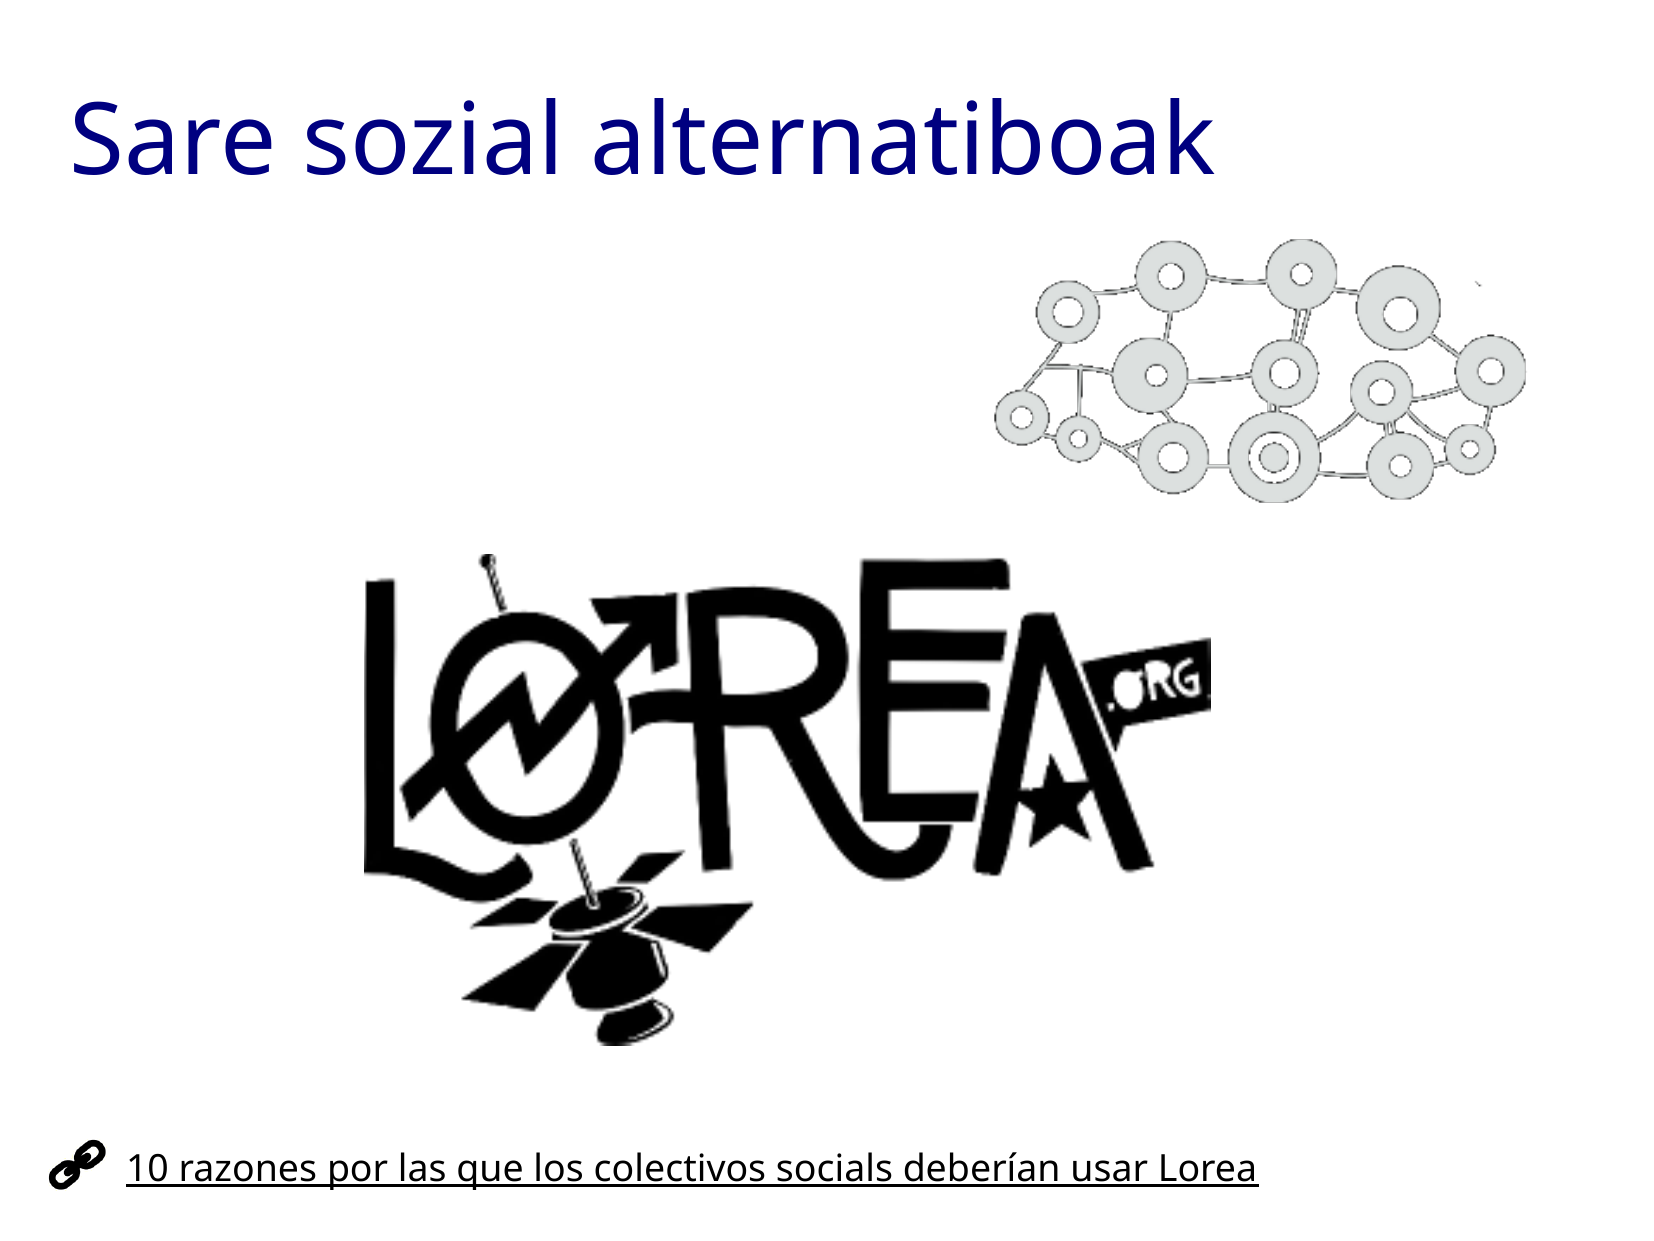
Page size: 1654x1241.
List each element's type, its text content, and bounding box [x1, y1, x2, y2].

picture [974, 219, 1536, 548]
text_box Sare sozial alternatiboak [55, 59, 1448, 193]
picture [364, 554, 1211, 1046]
picture [47, 1138, 107, 1191]
text_box 10 razones por las que los colectivos socials deberían usar Lorea [111, 1133, 1225, 1191]
